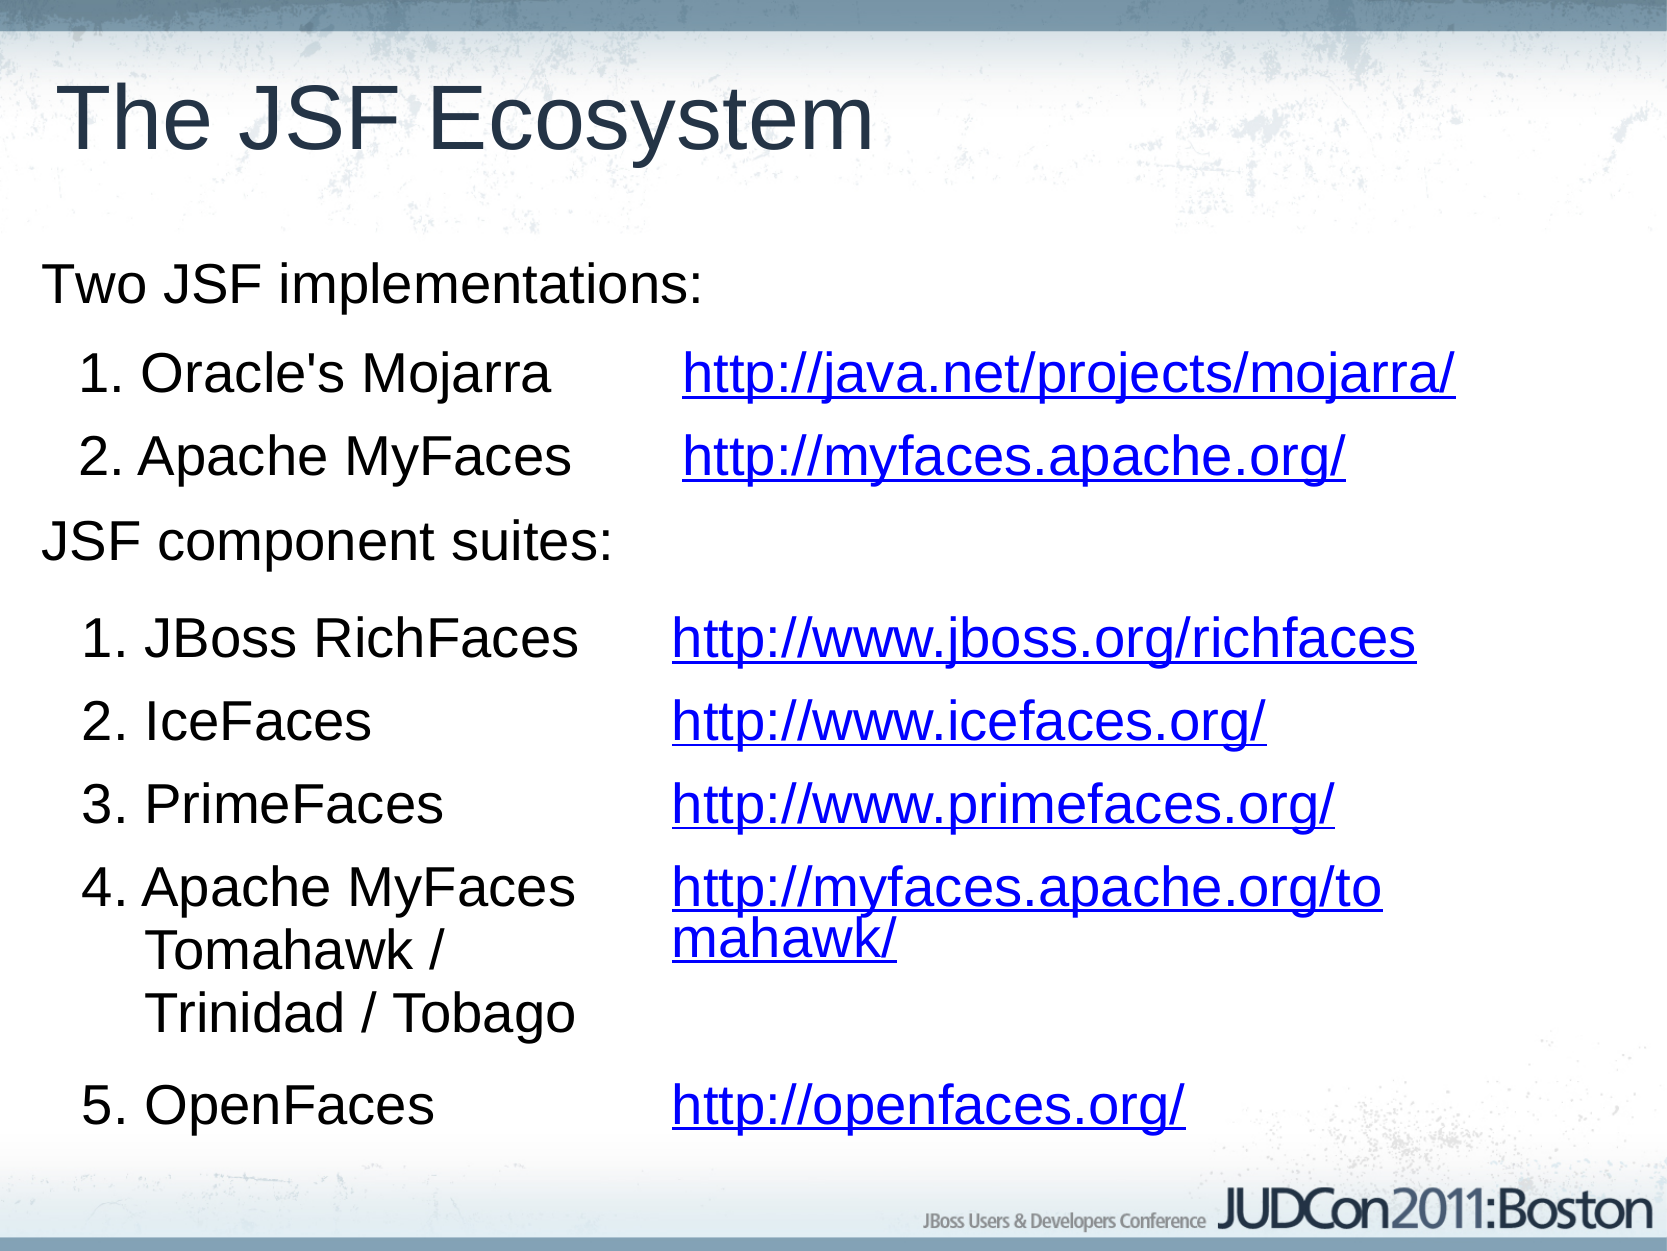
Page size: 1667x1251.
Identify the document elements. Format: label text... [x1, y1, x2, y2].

table_cell http://openfaces.org/ [657, 1065, 1433, 1148]
title The JSF Ecosystem [40, 50, 1627, 216]
table_cell http://www.primefaces.org/ [657, 765, 1433, 848]
table_cell 4. Apache MyFaces Tomahawk / Trinidad / Tobago [67, 848, 657, 1065]
table_cell http://myfaces.apache.org/ [667, 417, 1605, 500]
table_header 1. JBoss RichFaces [67, 599, 657, 682]
table_header 1. Oracle's Mojarra [63, 334, 667, 417]
table_cell 3. PrimeFaces [67, 765, 657, 848]
table_header http://www.jboss.org/richfaces [657, 599, 1433, 682]
table_cell http://www.icefaces.org/ [657, 682, 1433, 765]
table_cell 5. OpenFaces [67, 1065, 657, 1148]
table_cell 2. Apache MyFaces [63, 417, 667, 500]
table_header http://java.net/projects/mojarra/ [667, 334, 1605, 417]
list Two JSF implementations: JSF component suites: [41, 252, 1629, 1155]
table_cell 2. IceFaces [67, 682, 657, 765]
table_cell http://myfaces.apache.org/tomahawk/ [657, 848, 1433, 1065]
picture [0, 0, 1667, 1251]
